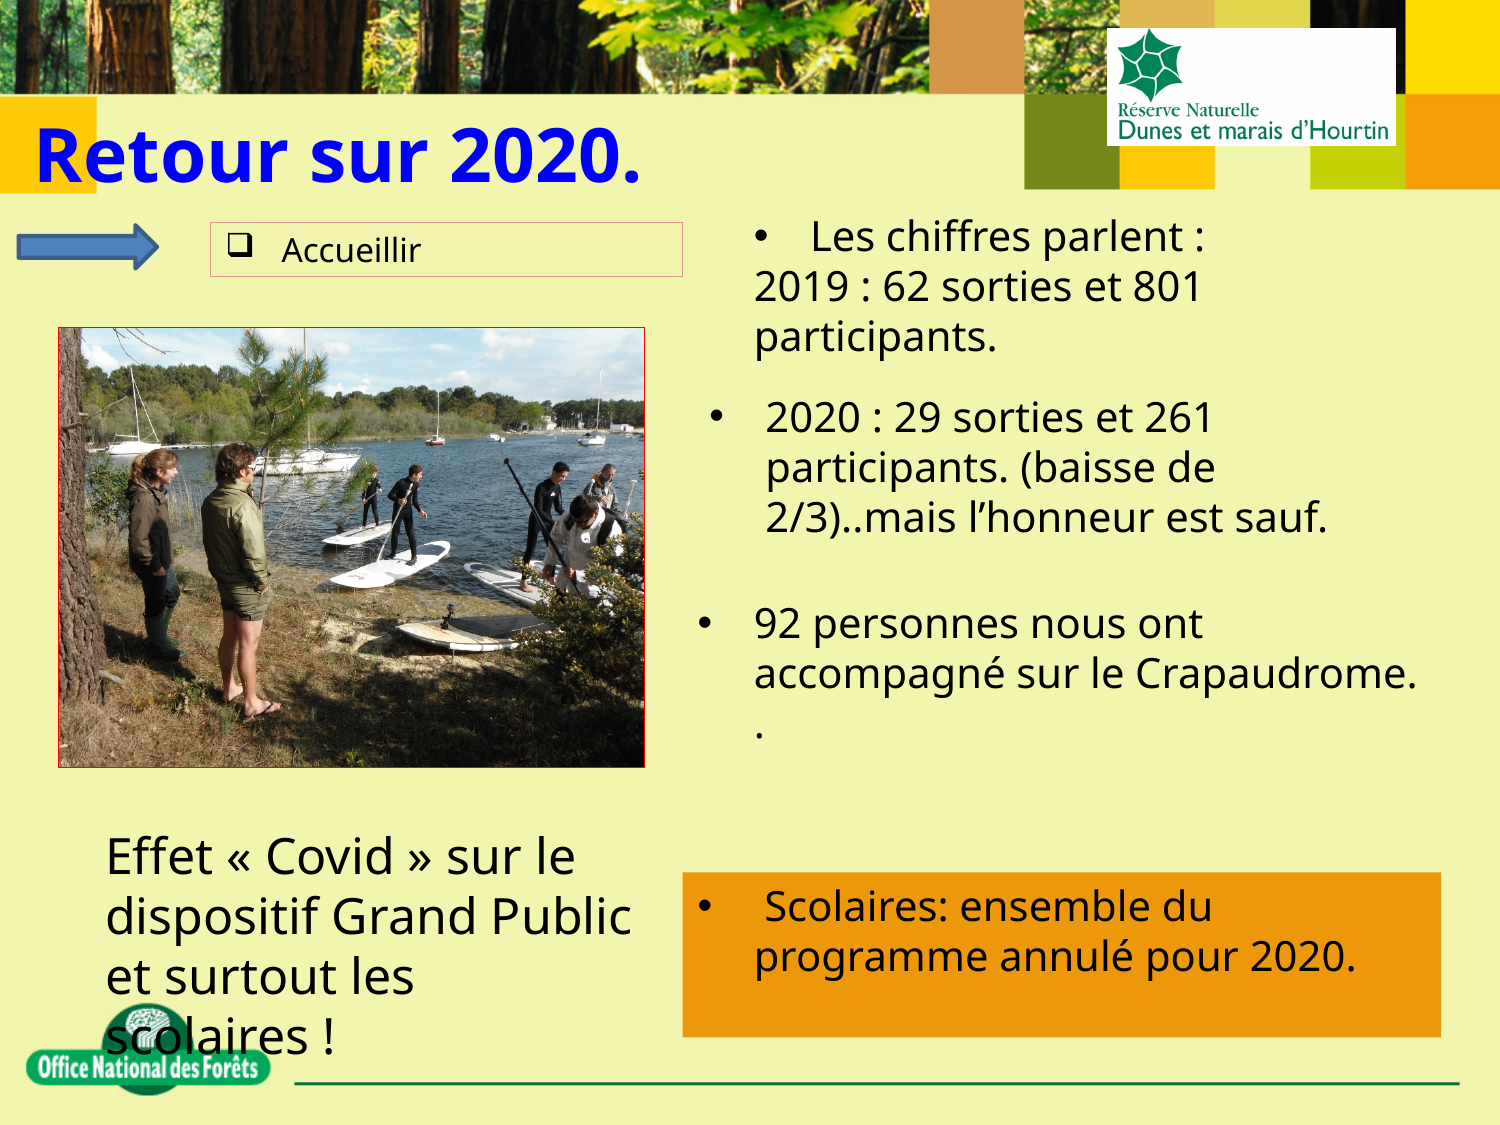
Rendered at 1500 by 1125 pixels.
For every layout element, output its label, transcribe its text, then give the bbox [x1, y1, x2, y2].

picture [0, 0, 1500, 1125]
text_box 92 personnes nous ont accompagné sur le Crapaudrome. . [682, 589, 1442, 855]
text_box Retour sur 2020. [18, 112, 1278, 250]
text_box 2020 : 29 sorties et 261 participants. (baisse de 2/3)..mais l’honneur est sauf. [694, 383, 1430, 589]
text_box Les chiffres parlent : 2019 : 62 sorties et 801 participants. [739, 202, 1438, 418]
text_box [18, 225, 158, 269]
text_box Effet « Covid » sur le dispositif Grand Public et surtout les scolaires ! [90, 816, 664, 1072]
text_box Scolaires: ensemble du programme annulé pour 2020. [682, 872, 1442, 1038]
text_box Accueillir [210, 222, 683, 277]
